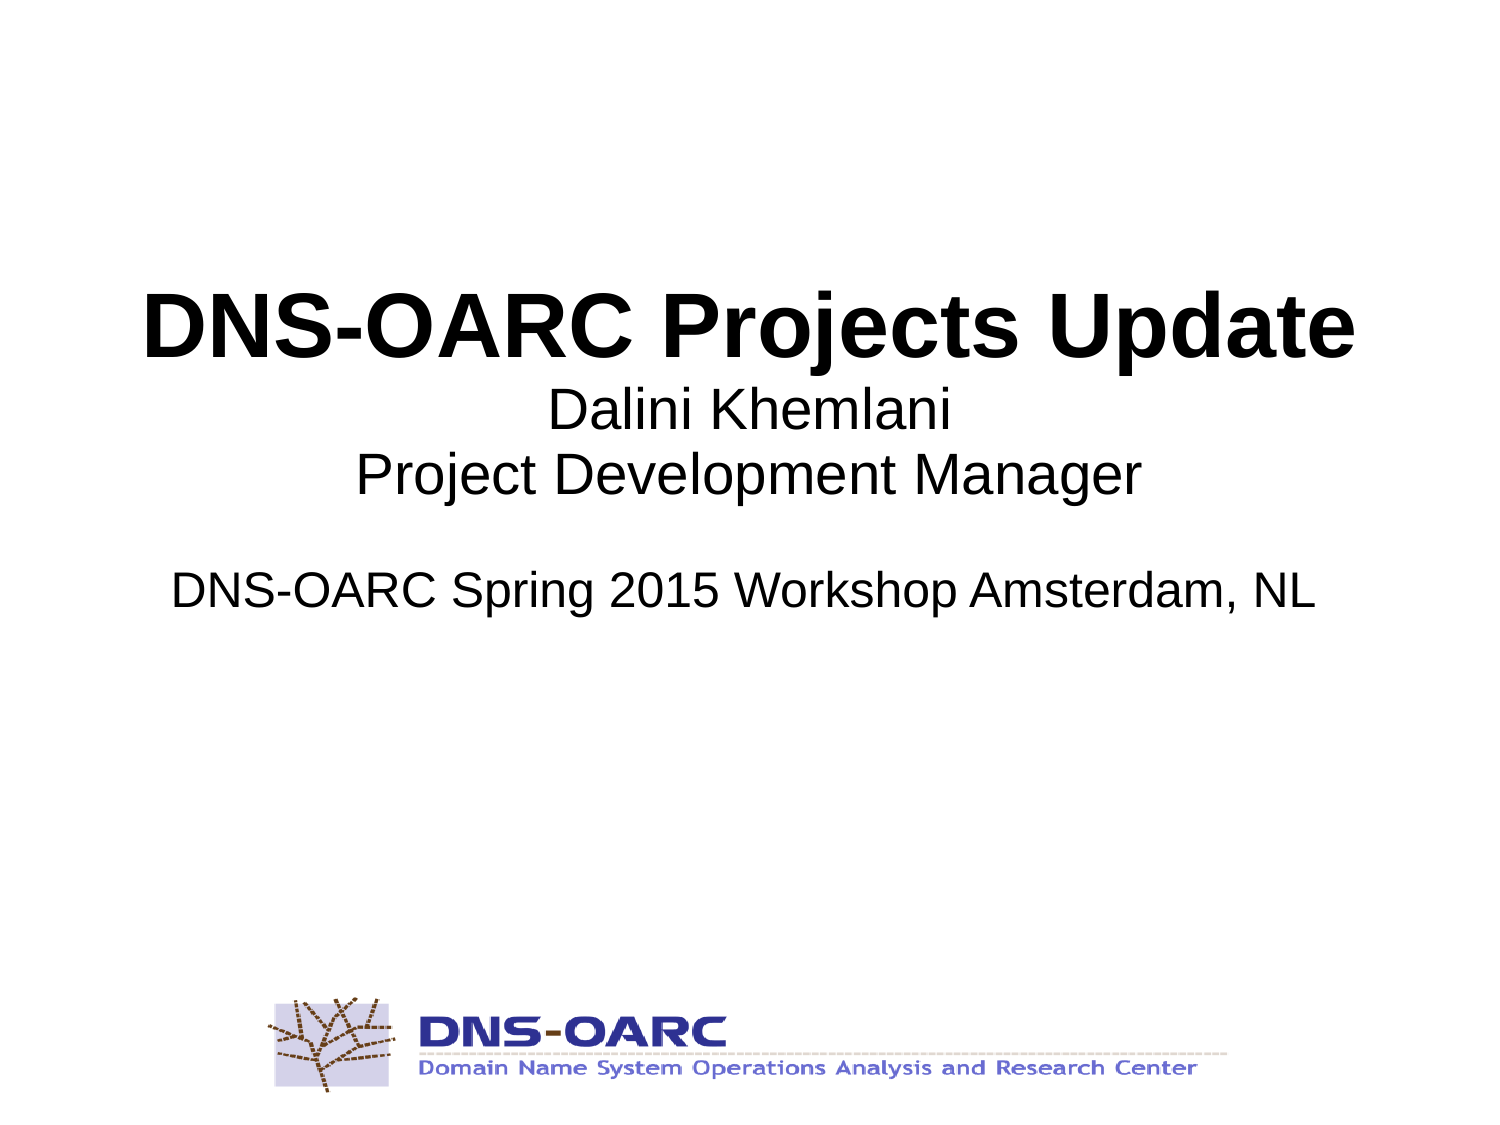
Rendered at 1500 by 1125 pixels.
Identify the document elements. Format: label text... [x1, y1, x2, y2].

picture [214, 991, 1259, 1099]
subtitle DNS-OARC Projects Update Dalini Khemlani Project Development Manager DNS-OARC Spring 2015 Workshop Amsterdam, NL [75, 44, 1425, 916]
